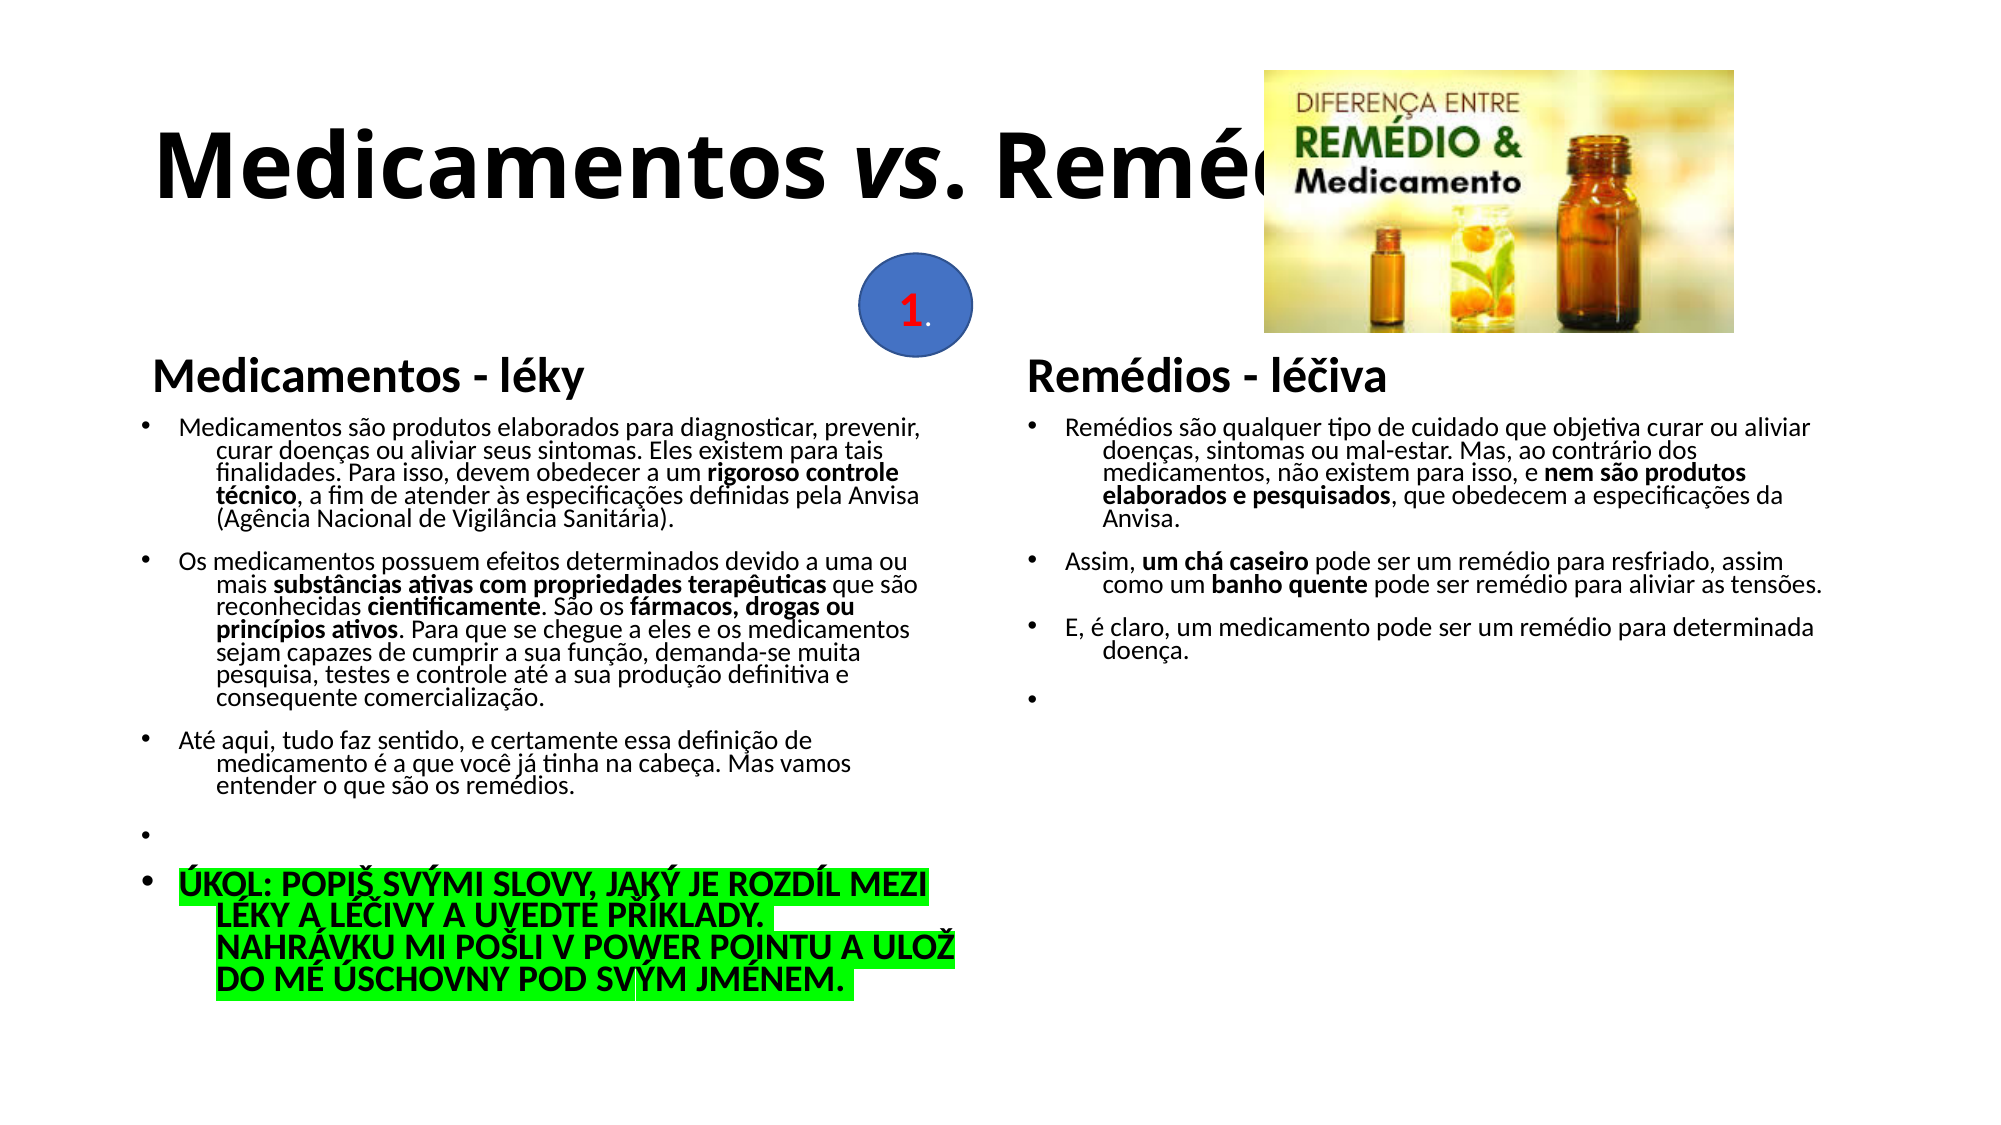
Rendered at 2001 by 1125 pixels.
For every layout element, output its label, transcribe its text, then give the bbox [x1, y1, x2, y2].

text_box 1. [859, 253, 973, 357]
list Medicamentos são produtos elaborados para diagnosticar, prevenir, curar doenças ou aliviar seus sintomas. Eles existem para tais finalidades. Para isso, devem obedecer a um rigoroso controle técnico, a fim de atender às especificações definidas pela Anvisa (Agência Nacional de Vigilância Sanitária). Os medicamentos possuem efeitos determinados devido a uma ou mais substâncias ativas com propriedades terapêuticas que são reconhecidas cientificamente. São os fármacos, drogas ou princípios ativos. Para que se chegue a eles e os medicamentos sejam capazes de cumprir a sua função, demanda-se muita pesquisa, testes e controle até a sua produção definitiva e consequente comercialização. Até aqui, tudo faz sentido, e certamente essa definição de medicamento é a que você já tinha na cabeça. Mas vamos entender o que são os remédios. ÚKOL: POPIŠ SVÝMI SLOVY, JAKÝ JE ROZDÍL MEZI LÉKY A LÉČIVY A UVEDTE PŘÍKLADY. NAHRÁVKU MI POŠLI V POWER POINTU A ULOŽ DO MÉ ÚSCHOVNY POD SVÝM JMÉNEM. [126, 410, 973, 1016]
list Medicamentos - léky [137, 275, 984, 411]
picture [1264, 70, 1734, 333]
title Medicamentos vs. Remédios [137, 59, 1863, 278]
list Remédios são qualquer tipo de cuidado que objetiva curar ou aliviar doenças, sintomas ou mal-estar. Mas, ao contrário dos medicamentos, não existem para isso, e nem são produtos elaborados e pesquisados, que obedecem a especificações da Anvisa. Assim, um chá caseiro pode ser um remédio para resfriado, assim como um banho quente pode ser remédio para aliviar as tensões. E, é claro, um medicamento pode ser um remédio para determinada doença. [1012, 410, 1863, 1016]
list Remédios - léčiva [1012, 275, 1863, 410]
